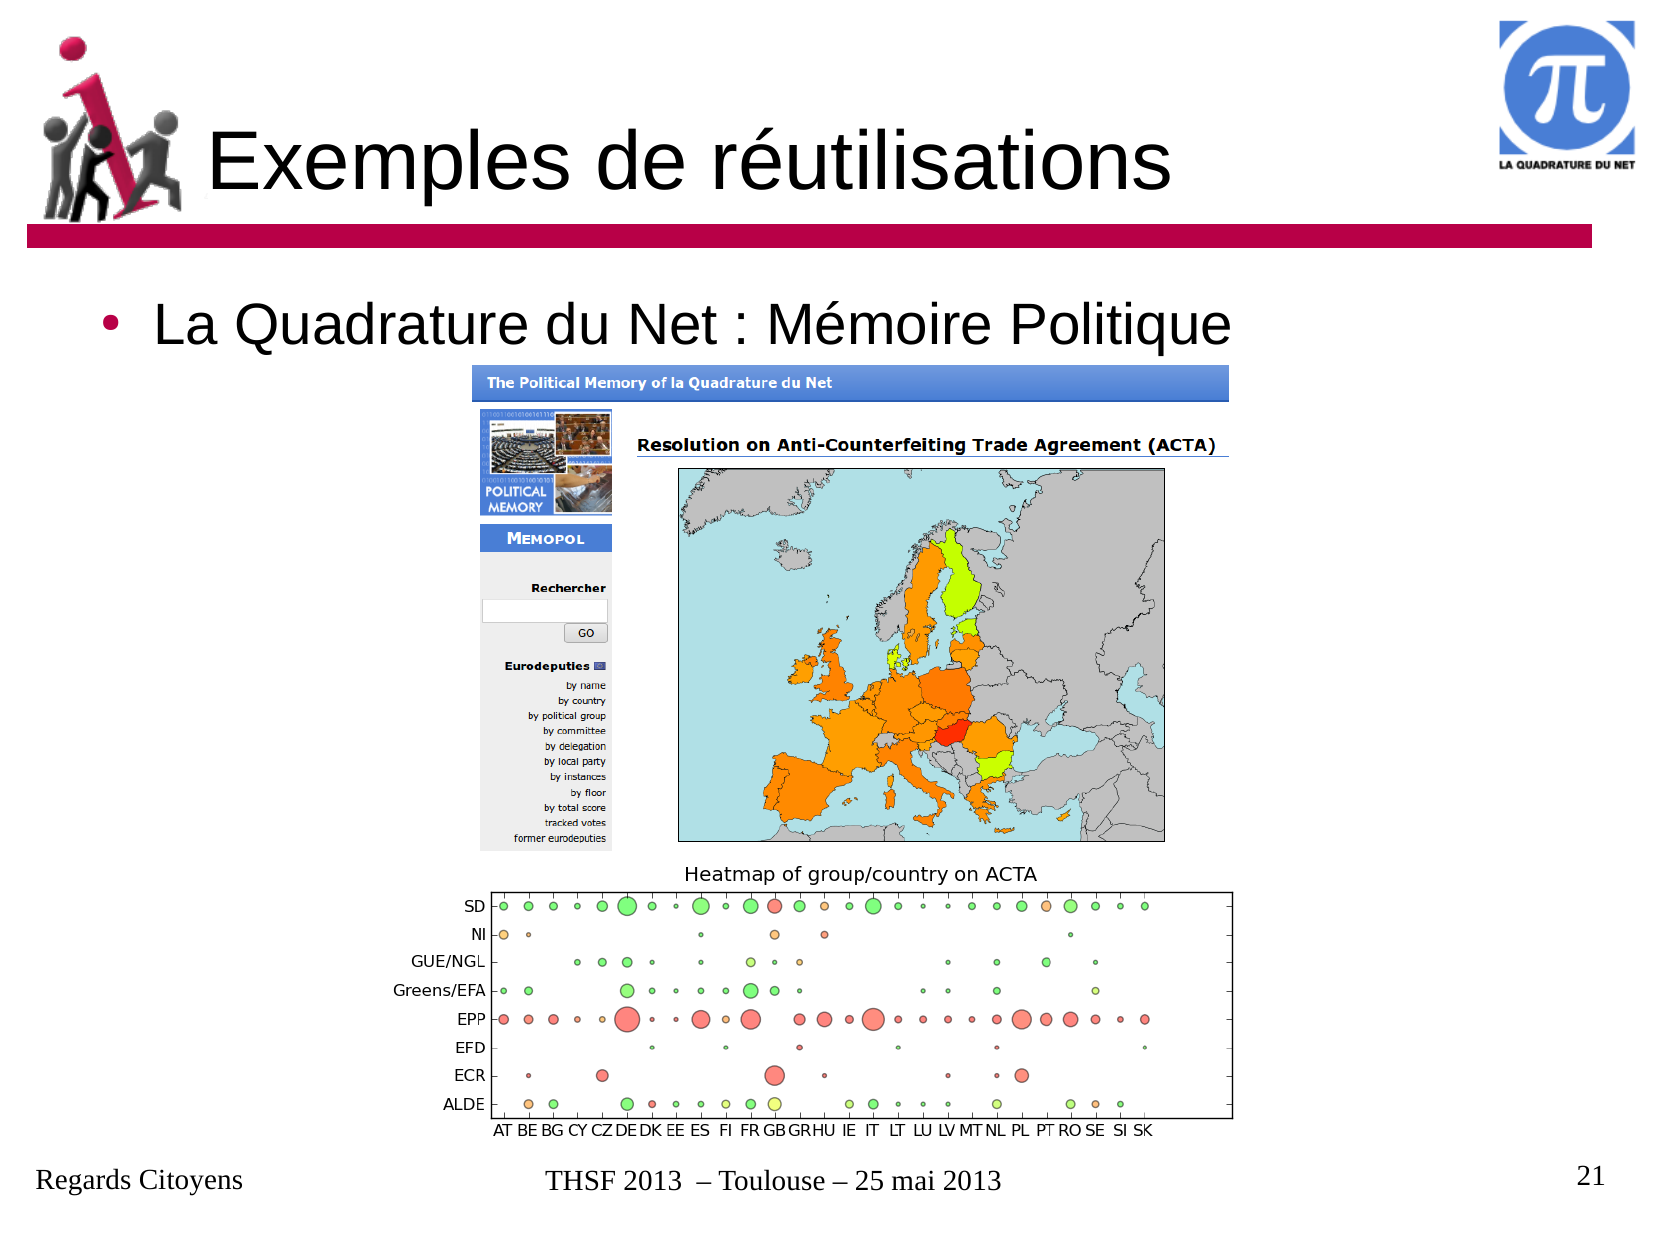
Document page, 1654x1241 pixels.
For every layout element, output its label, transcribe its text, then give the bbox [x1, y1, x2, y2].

list La Quadrature du Net : Mémoire Politique [82, 291, 1613, 1111]
picture [27, 31, 208, 224]
picture [1493, 13, 1642, 176]
picture [383, 856, 1240, 1145]
picture [472, 365, 1229, 851]
title Exemples de réutilisations [206, 64, 1595, 258]
